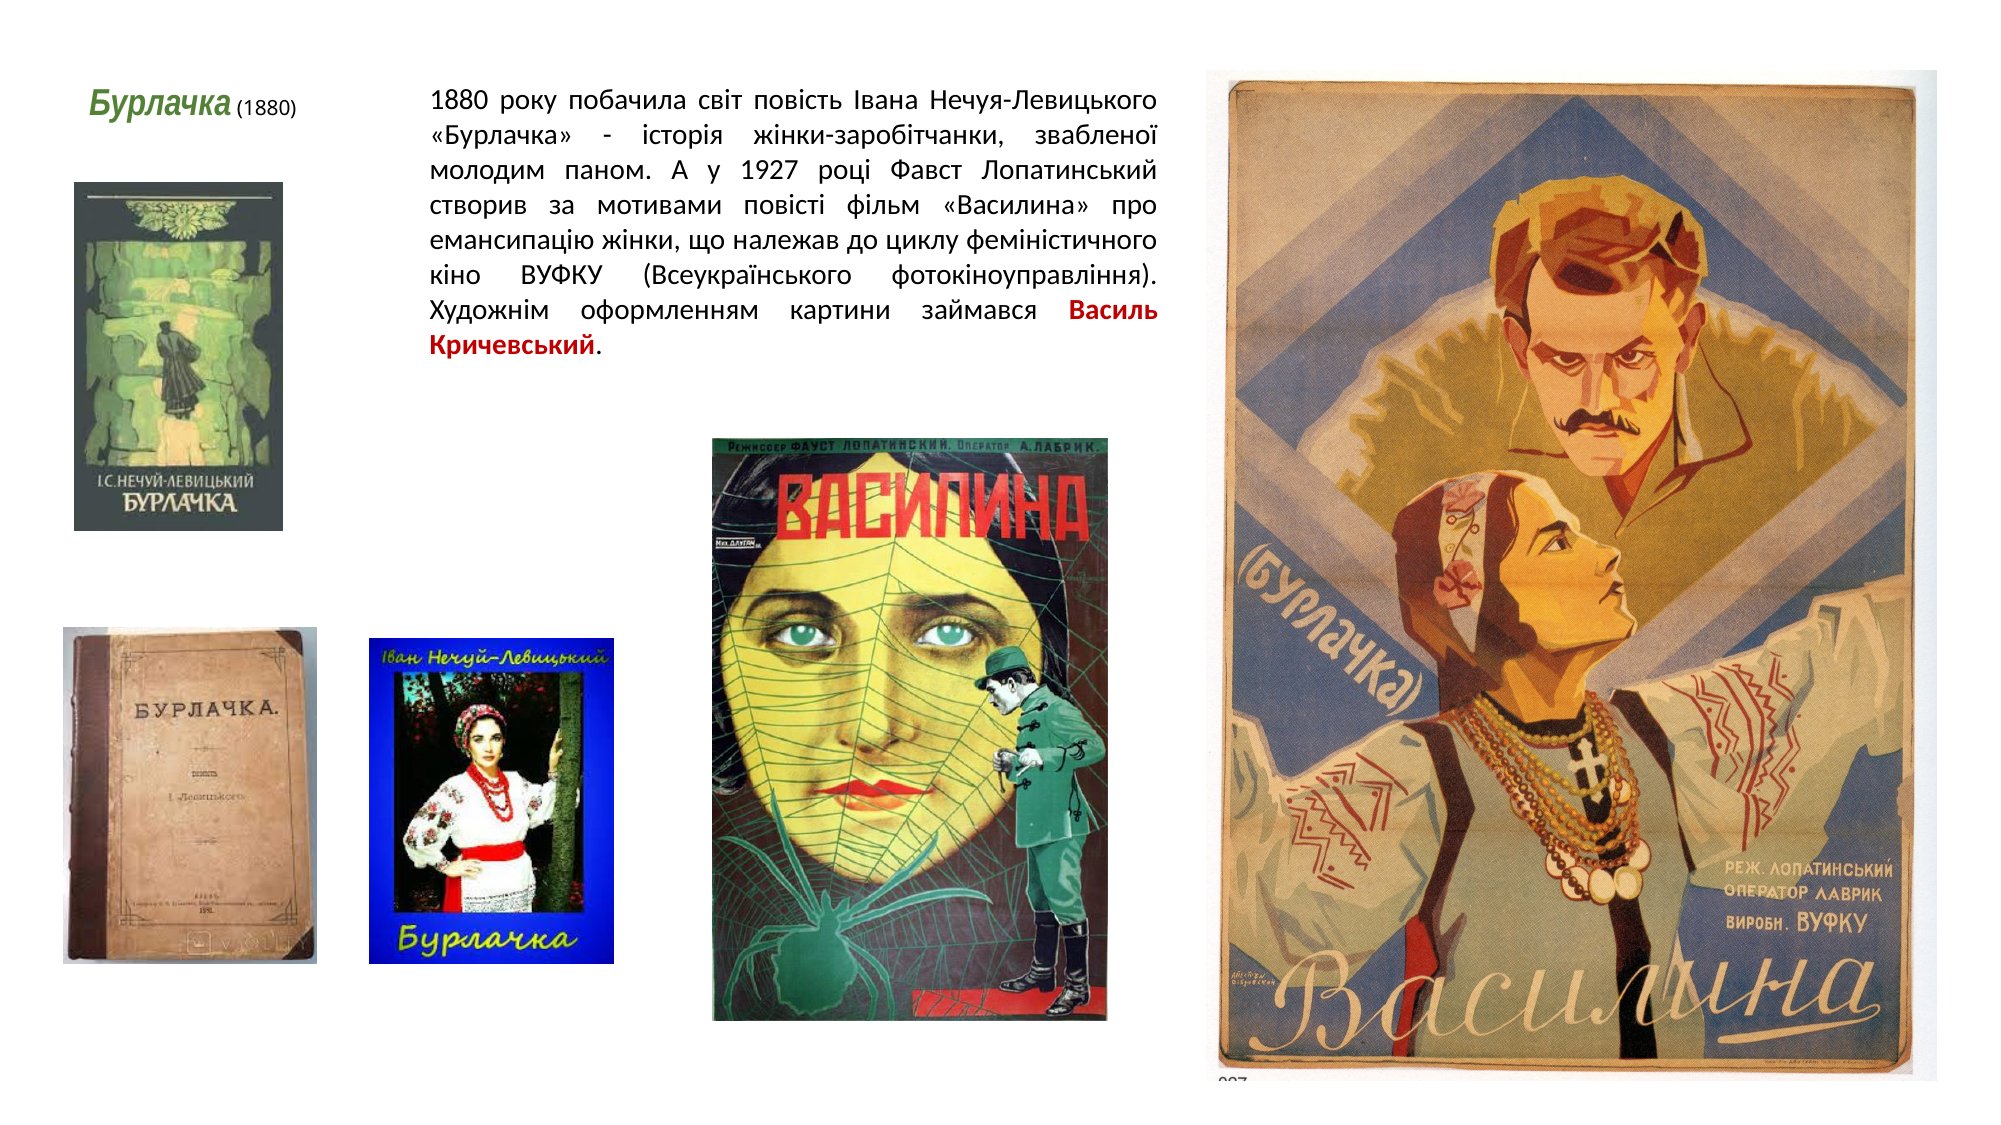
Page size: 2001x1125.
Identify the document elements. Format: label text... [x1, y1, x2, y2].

picture [74, 182, 283, 531]
picture [63, 628, 317, 965]
picture [712, 439, 1108, 1021]
text_box 1880 року побачила світ повість Івана Нечуя-Левицького «Бурлачка» - історія жінки-заробітчанки, звабленої молодим паном. А у 1927 році Фавст Лопатинський створив за мотивами повісті фільм «Василина» про емансипацію жінки, що належав до циклу феміністичного кіно ВУФКУ (Всеукраїнського фотокіноуправління). Художнім оформленням картини займався Василь Кричевський. [414, 73, 1174, 407]
picture [369, 638, 614, 964]
picture [1206, 70, 1937, 1081]
text_box Бурлачка (1880) [74, 70, 1075, 132]
